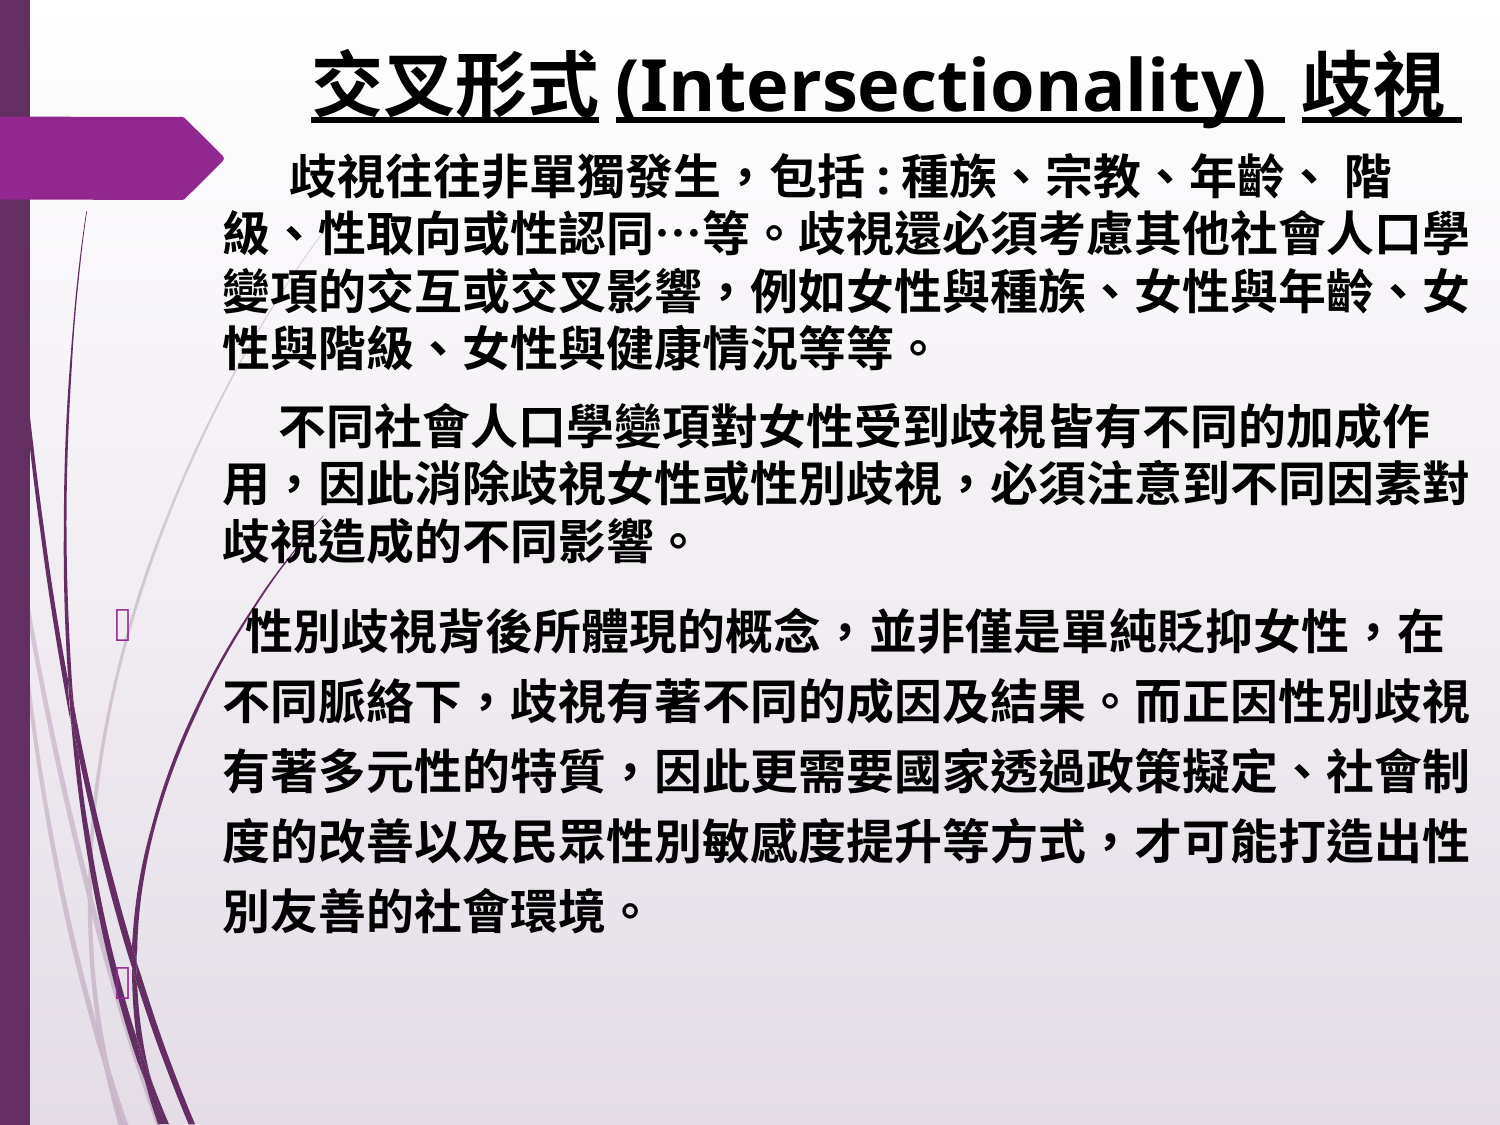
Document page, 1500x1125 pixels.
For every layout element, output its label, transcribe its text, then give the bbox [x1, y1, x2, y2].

list 交叉形式(Intersectionality) 歧視 歧視往往非單獨發生，包括:種族、宗教、年齡、 階級、性取向或性認同…等。歧視還必須考慮其他社會人口學變項的交互或交叉影響，例如女性與種族、女性與年齡、女性與階級、女性與健康情況等等。 不同社會人口學變項對女性受到歧視皆有不同的加成作用，因此消除歧視女性或性別歧視，必須注意到不同因素對歧視造成的不同影響。 性別歧視背後所體現的概念，並非僅是單純貶抑女性，在不同脈絡下，歧視有著不同的成因及結果。而正因性別歧視有著多元性的特質，因此更需要國家透過政策擬定、社會制度的改善以及民眾性別敏感度提升等方式，才可能打造出性別友善的社會環境。 [99, 32, 1500, 1005]
